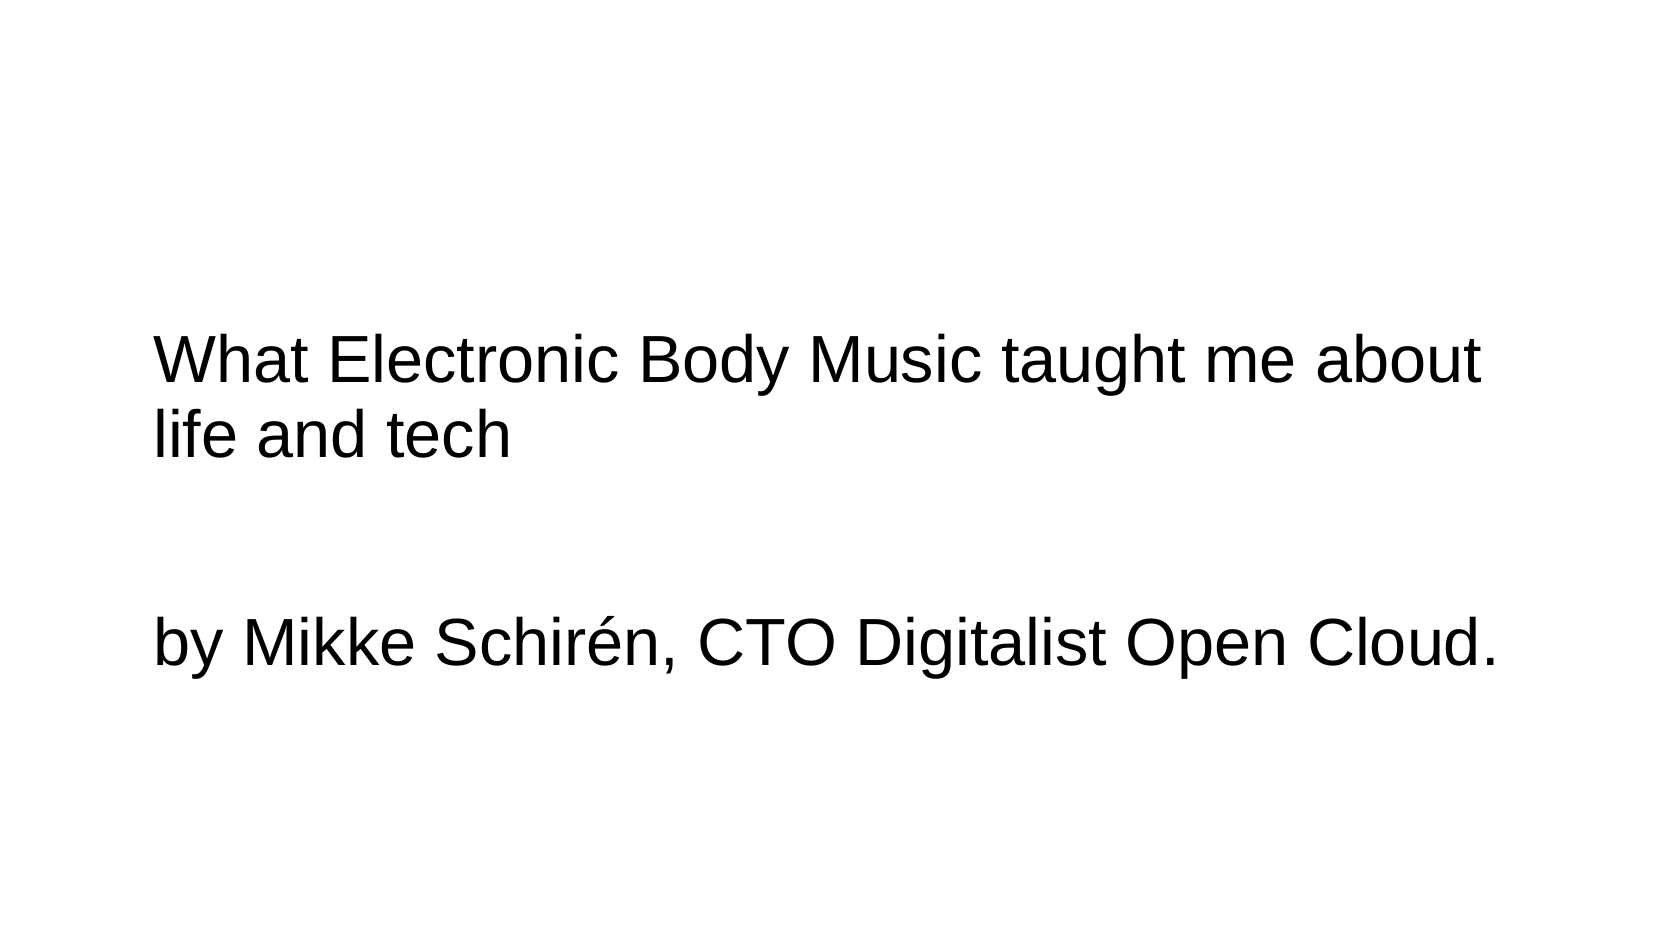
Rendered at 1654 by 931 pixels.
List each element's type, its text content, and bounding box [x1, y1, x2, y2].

list What Electronic Body Music taught me about life and tech by Mikke Schirén, CTO Digitalist Open Cloud. [82, 217, 1571, 758]
